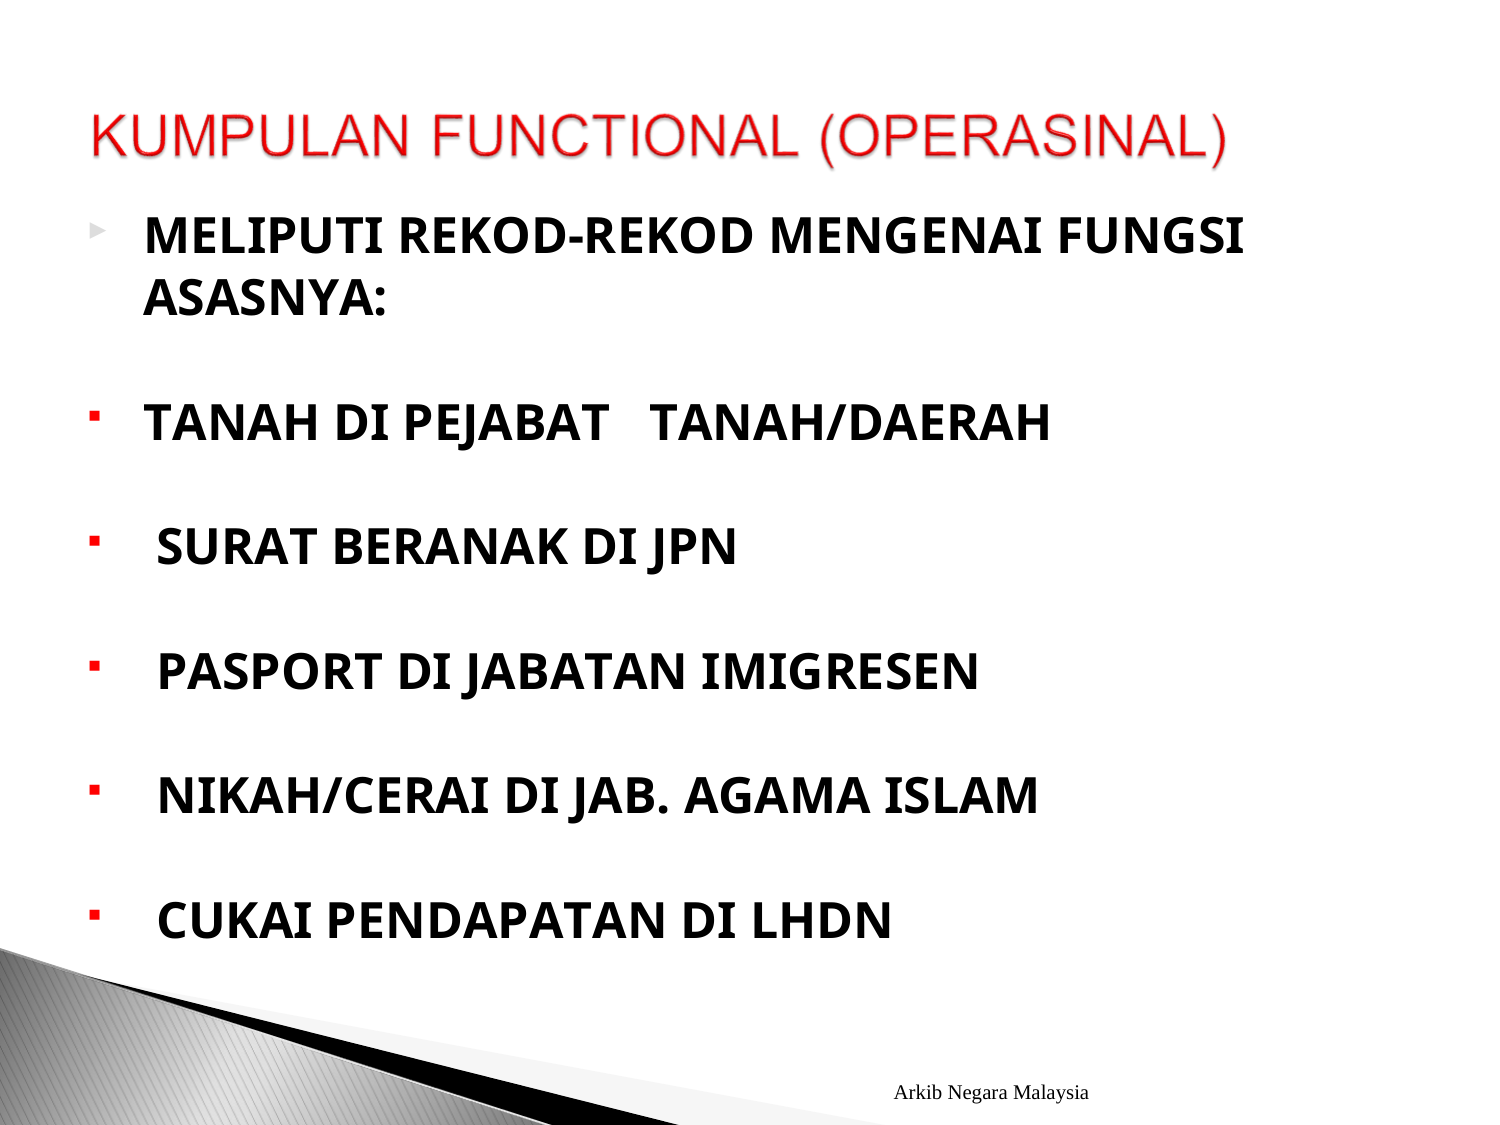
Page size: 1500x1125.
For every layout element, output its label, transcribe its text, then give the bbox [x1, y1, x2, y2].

picture [0, 947, 559, 1125]
text_box Arkib Negara Malaysia [718, 1051, 1105, 1112]
picture [75, 44, 1426, 234]
list MELIPUTI REKOD-REKOD MENGENAI FUNGSI ASASNYA: TANAH DI PEJABAT TANAH/DAERAH SURAT BERANAK DI JPN PASPORT DI JABATAN IMIGRESEN NIKAH/CERAI DI JAB. AGAMA ISLAM CUKAI PENDAPATAN DI LHDN [71, 202, 1422, 946]
